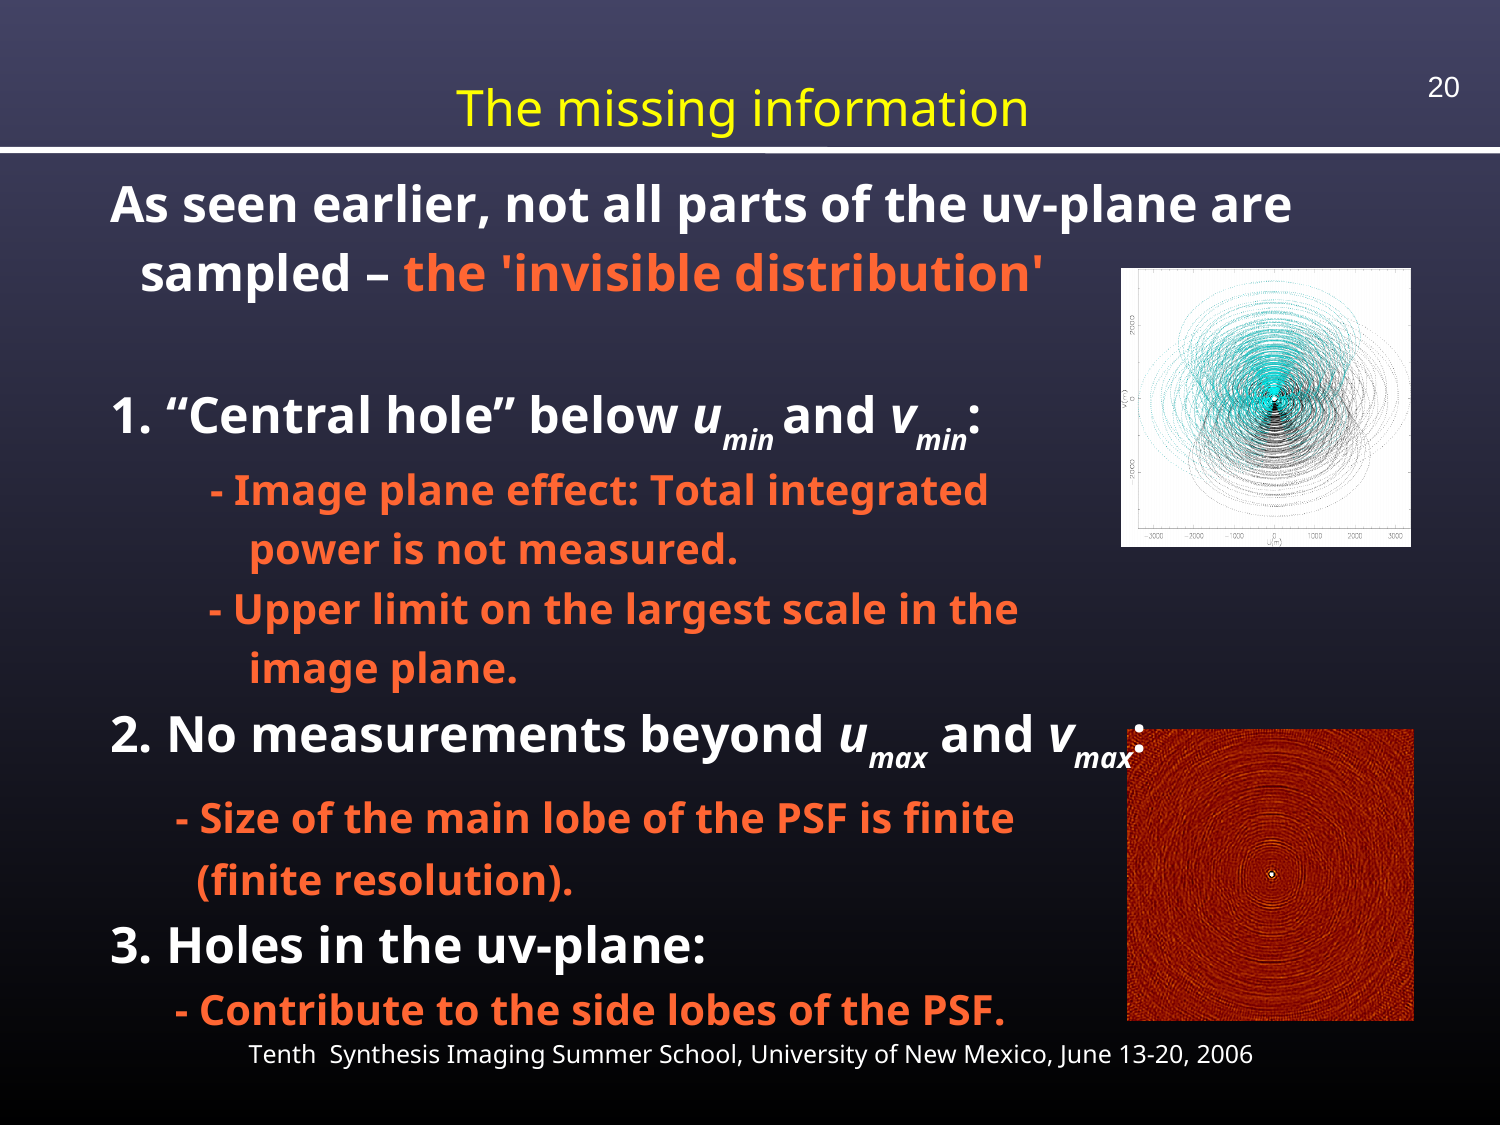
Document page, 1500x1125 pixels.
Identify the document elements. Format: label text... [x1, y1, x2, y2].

picture [1121, 268, 1411, 547]
picture [1127, 997, 1414, 1021]
title The missing information [112, 62, 1375, 151]
subtitle As seen earlier, not all parts of the uv-plane are sampled – the 'invisible distribution' 1. “Central hole” below umin and vmin: - Image plane effect: Total integrated power is not measured. - Upper limit on the largest scale in the image plane. 2. No measurements beyond umax and vmax: - Size of the main lobe of the PSF is finite (finite resolution). 3. Holes in the uv-plane: - Contribute to the side lobes of the PSF. [110, 169, 1435, 997]
